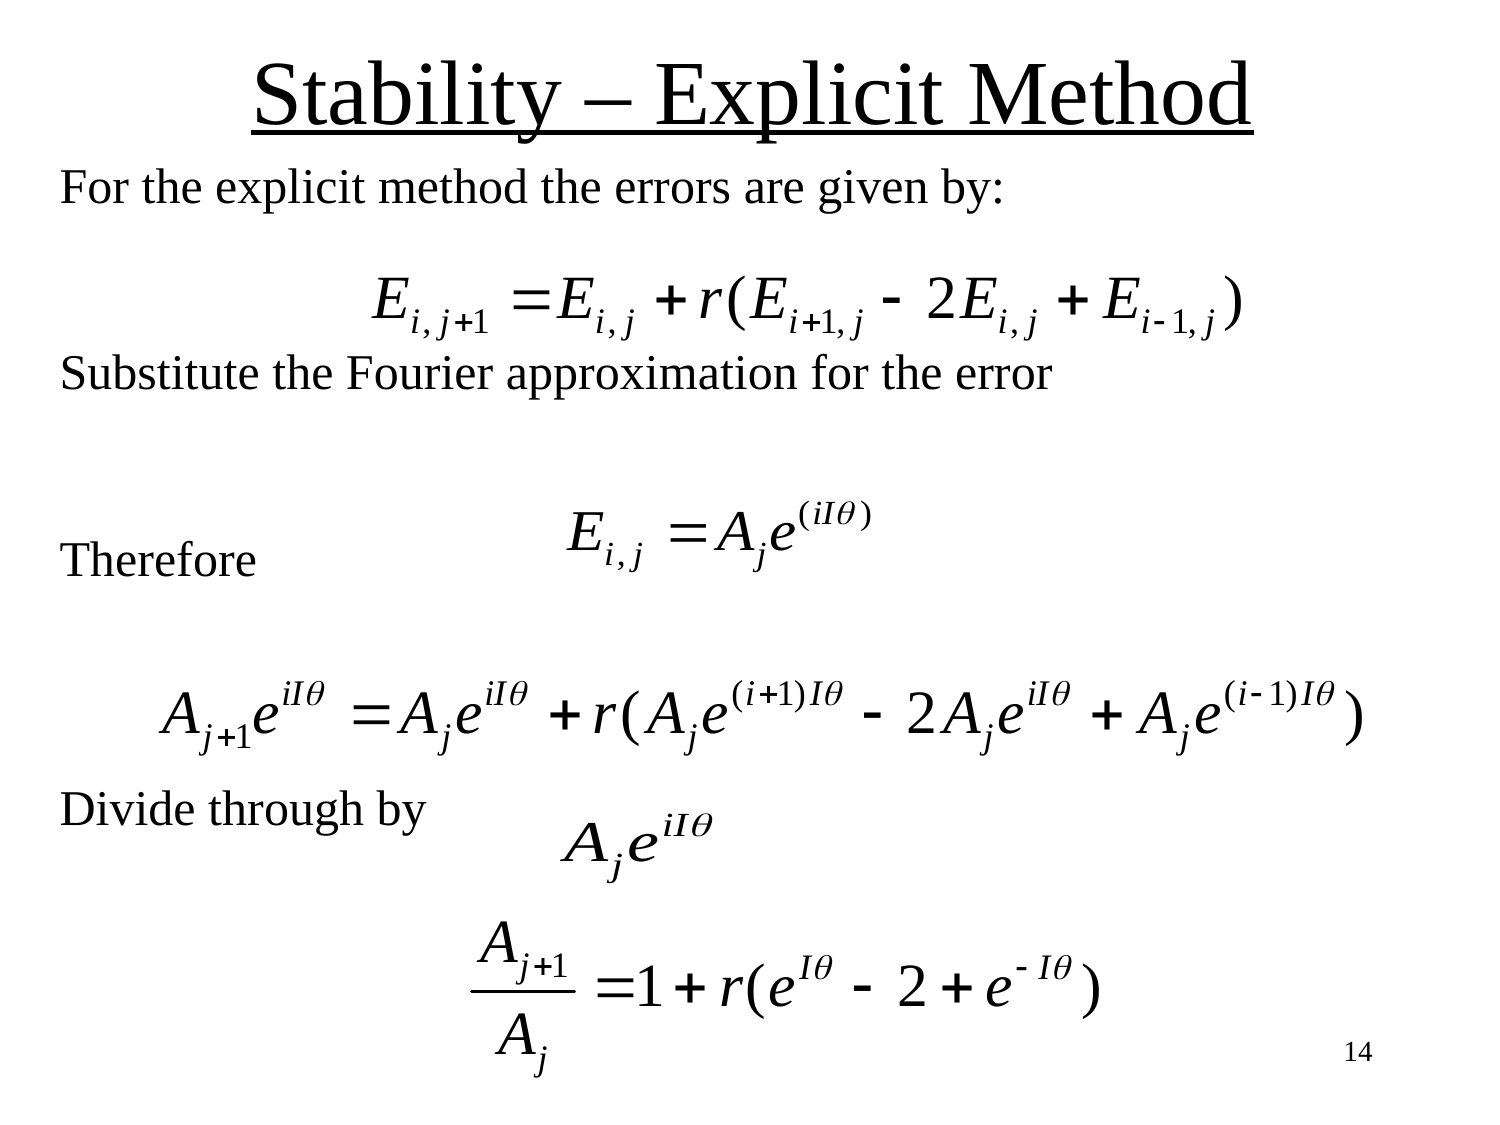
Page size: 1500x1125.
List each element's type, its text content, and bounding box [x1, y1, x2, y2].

list For the explicit method the errors are given by: Substitute the Fourier approximation for the error Therefore Divide through by [44, 155, 1500, 911]
chart [556, 488, 898, 585]
title Stability – Explicit Method [115, 0, 1391, 188]
chart [461, 904, 1125, 1089]
text_box <number> [1074, 1025, 1388, 1101]
chart [547, 799, 728, 896]
chart [361, 256, 1267, 355]
chart [148, 666, 1388, 770]
